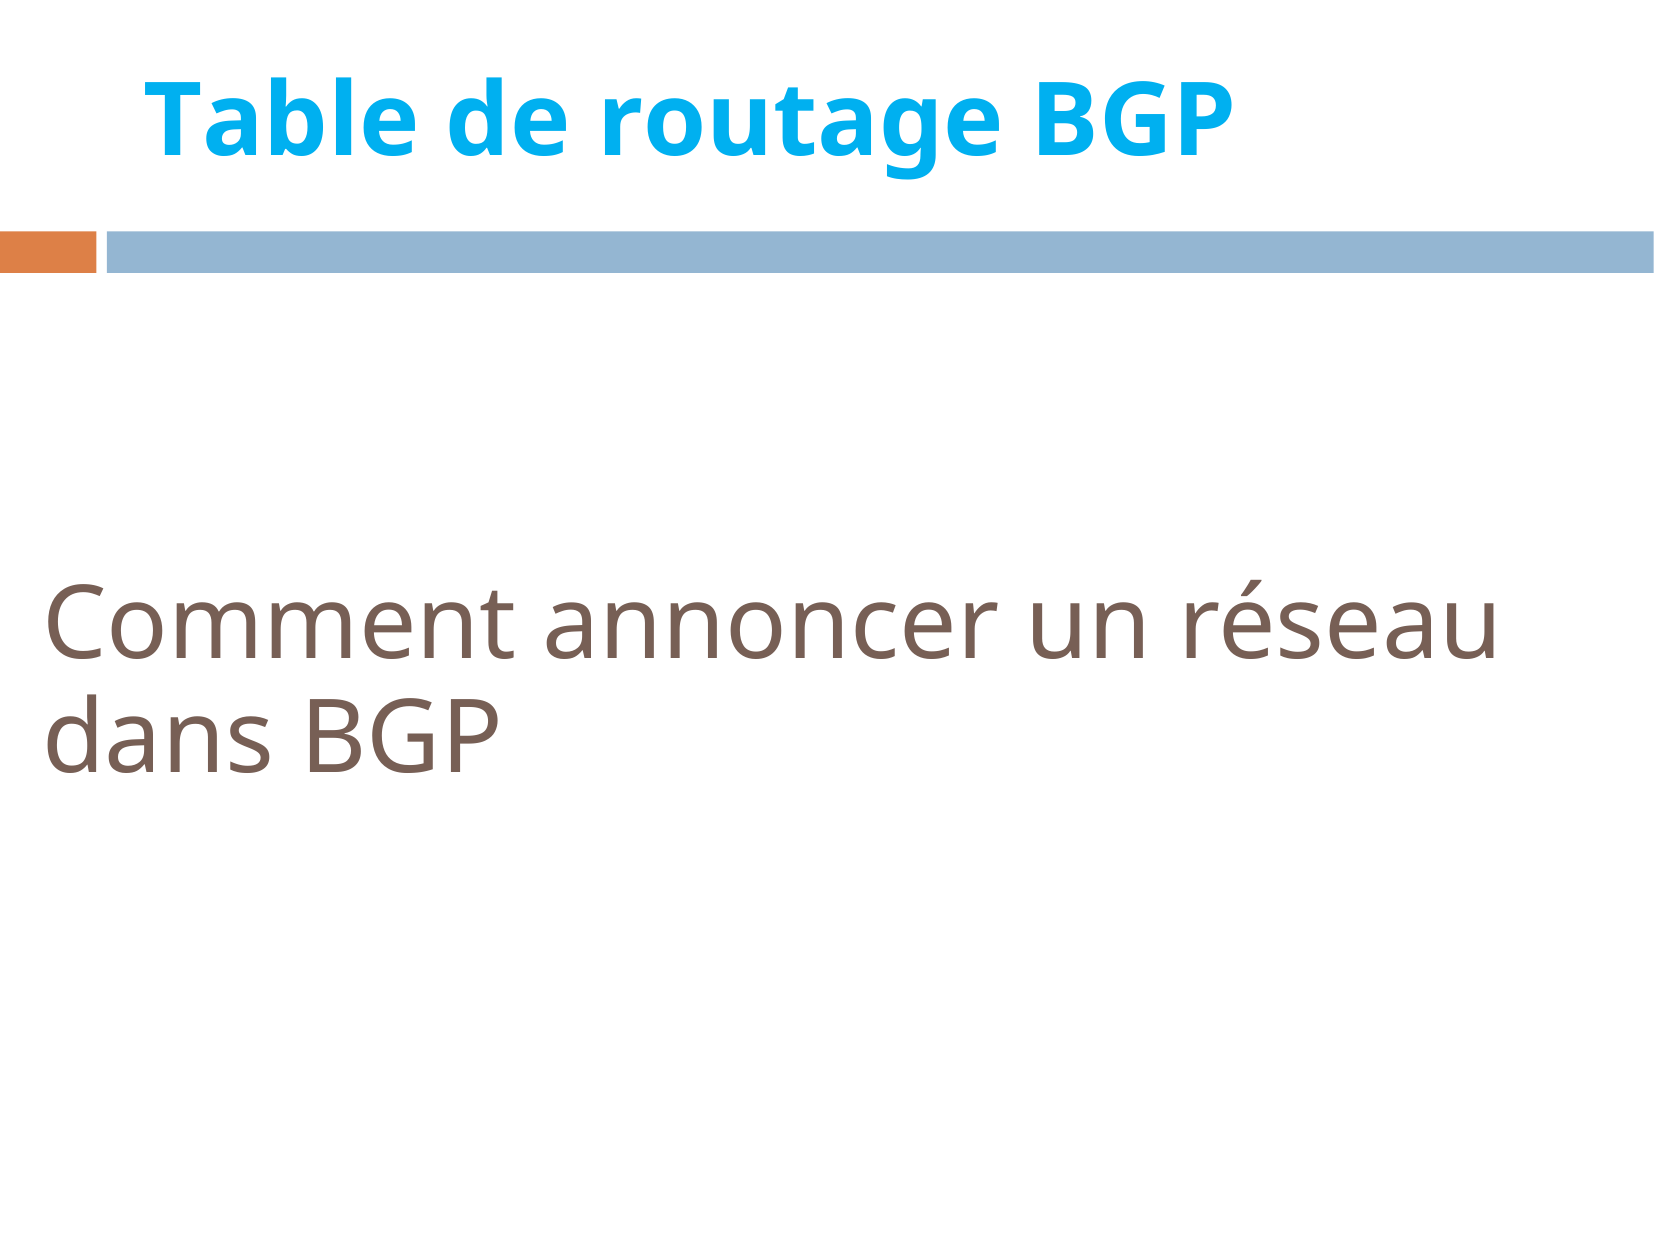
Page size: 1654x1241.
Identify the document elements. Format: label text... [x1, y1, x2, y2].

text_box Table de routage BGP [126, 45, 1533, 197]
title Comment annoncer un réseau dans BGP [27, 559, 1626, 804]
